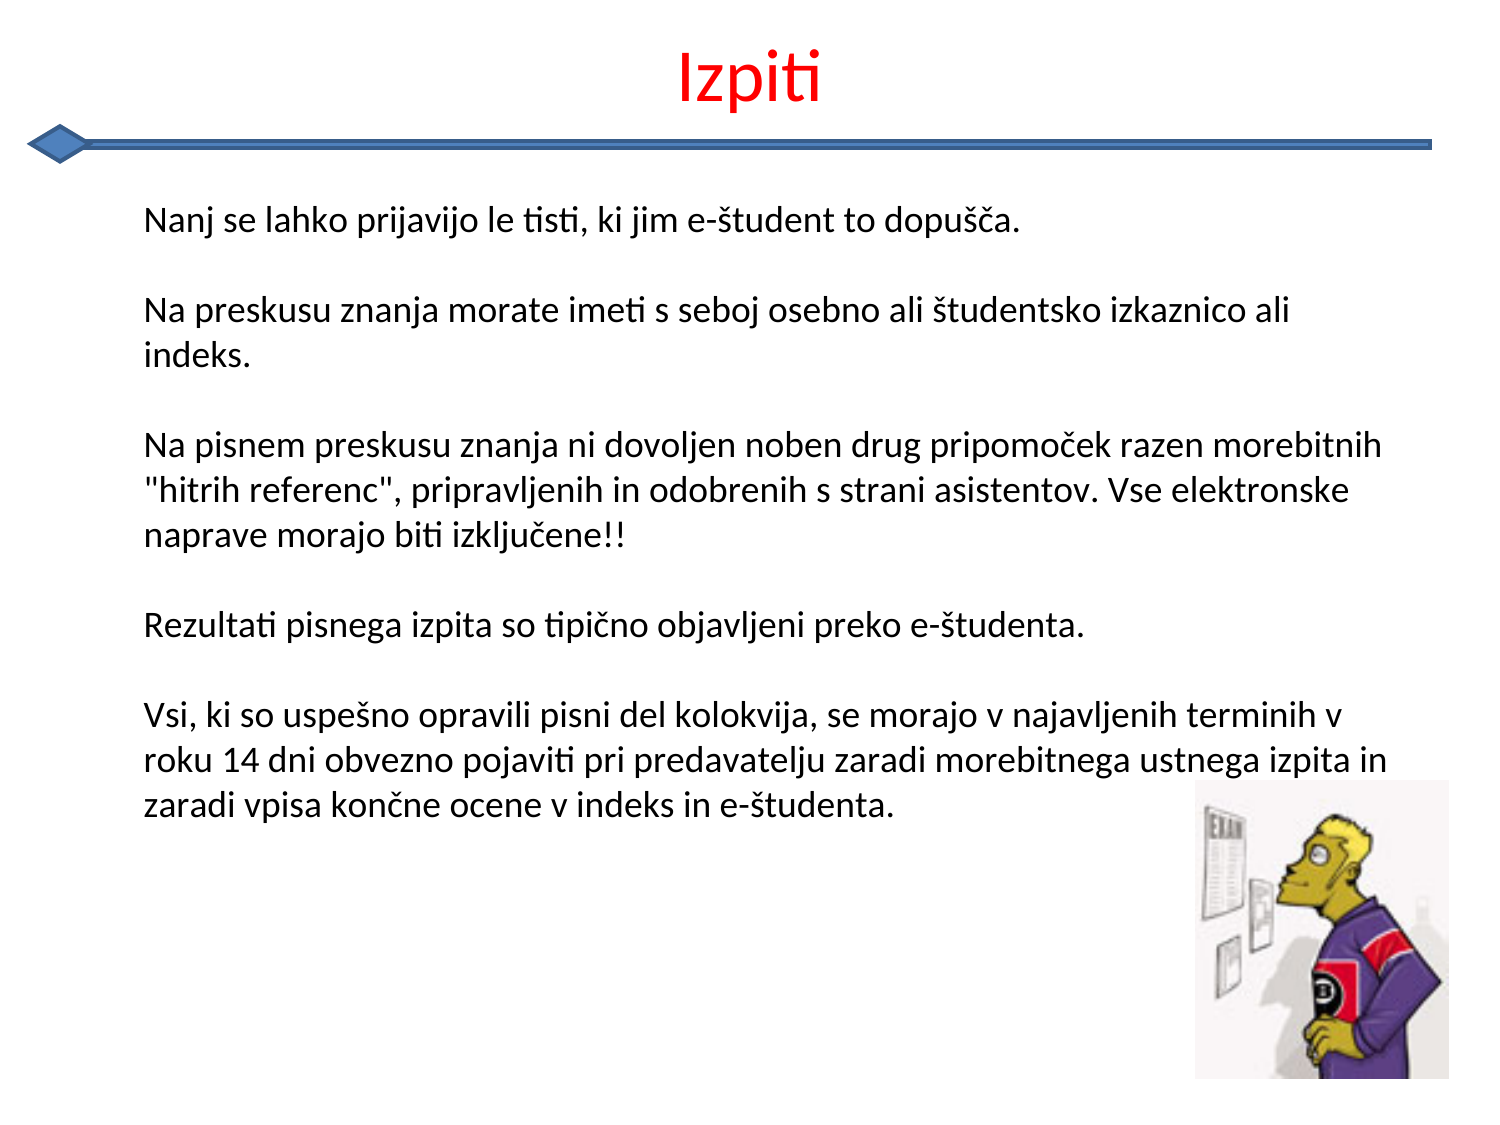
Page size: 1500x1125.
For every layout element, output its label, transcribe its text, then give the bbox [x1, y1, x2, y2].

title Izpiti [75, 18, 1426, 124]
picture [1195, 780, 1449, 1079]
text_box Nanj se lahko prijavijo le tisti, ki jim e-študent to dopušča. Na preskusu znanja morate imeti s seboj osebno ali študentsko izkaznico ali indeks. Na pisnem preskusu znanja ni dovoljen noben drug pripomoček razen morebitnih "hitrih referenc", pripravljenih in odobrenih s strani asistentov. Vse elektronske naprave morajo biti izključene!! Rezultati pisnega izpita so tipično objavljeni preko e-študenta. Vsi, ki so uspešno opravili pisni del kolokvija, se morajo v najavljenih terminih v roku 14 dni obvezno pojaviti pri predavatelju zaradi morebitnega ustnega izpita in zaradi vpisa končne ocene v indeks in e-študenta. [128, 187, 1407, 833]
